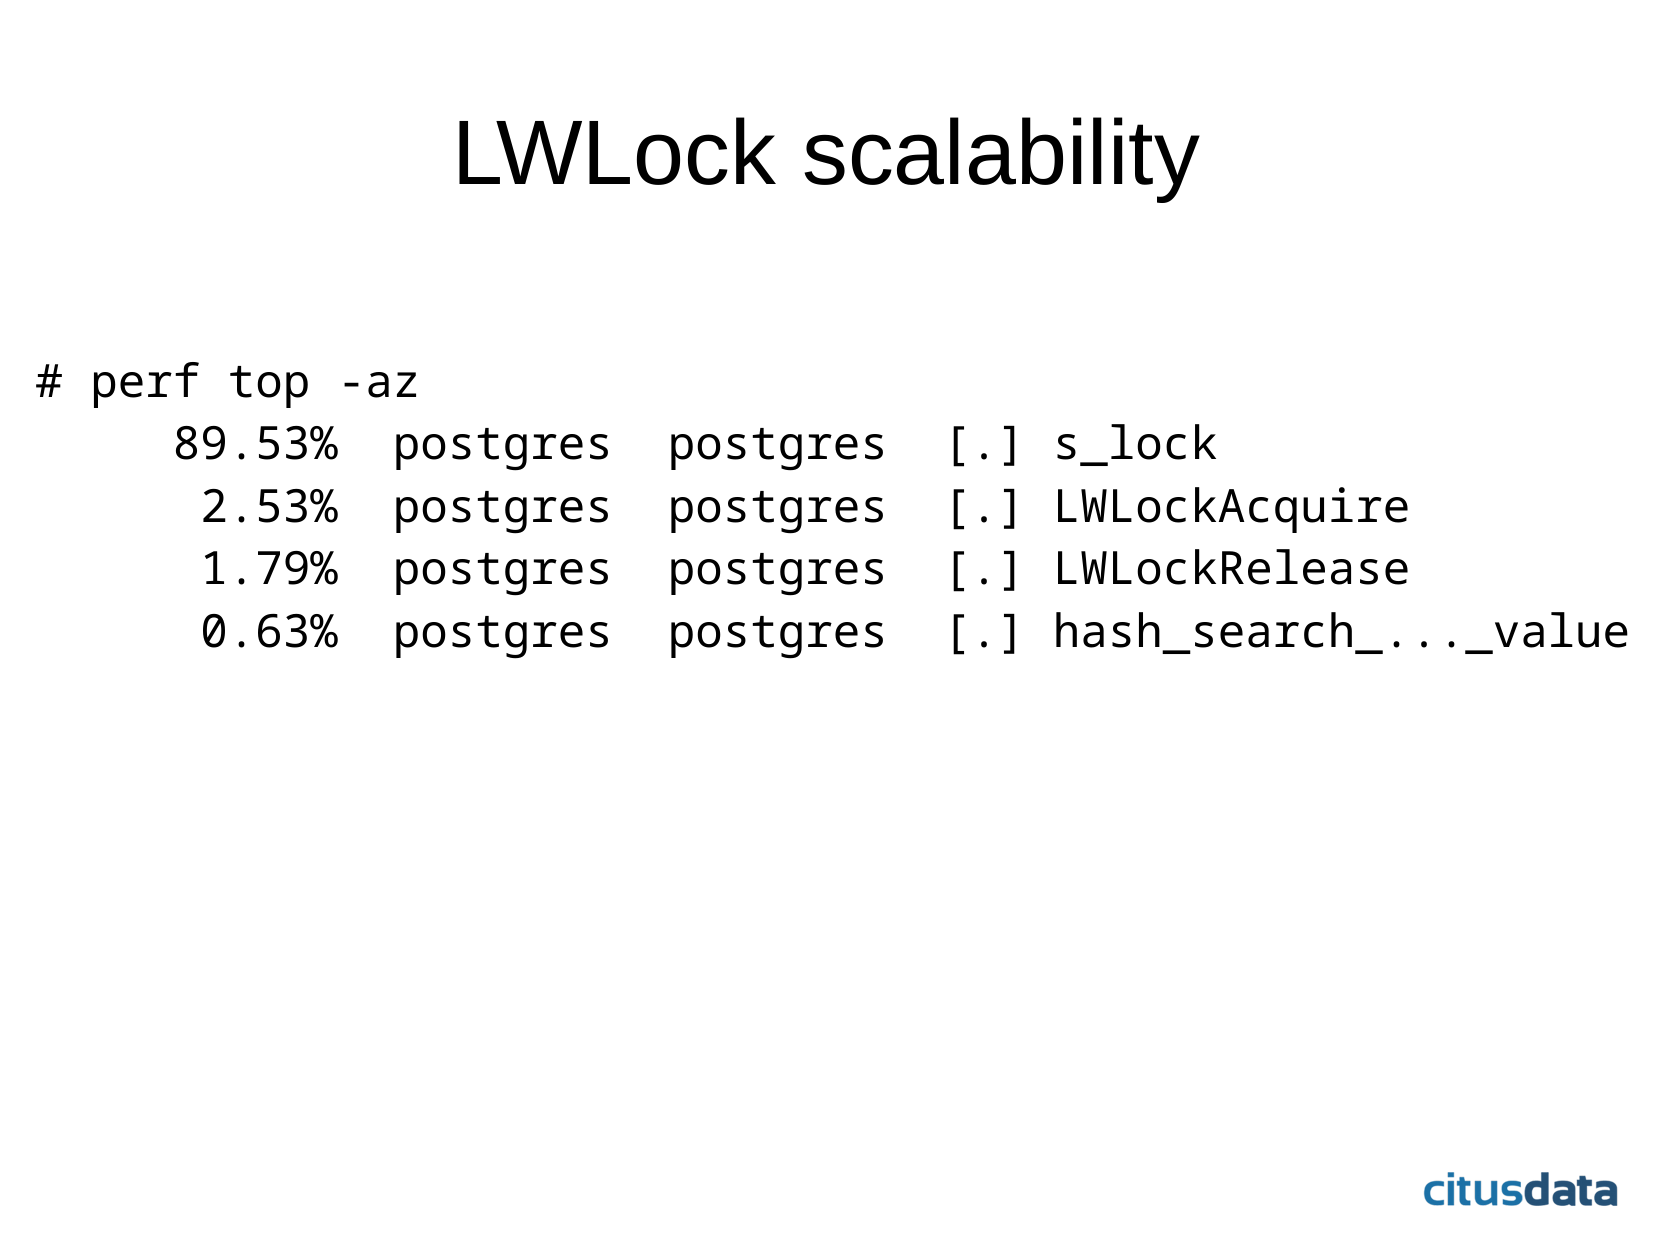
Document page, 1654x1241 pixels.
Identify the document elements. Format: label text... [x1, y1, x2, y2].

title LWLock scalability [82, 49, 1571, 257]
picture [1420, 1167, 1622, 1209]
text_box # perf top -az 89.53% postgres postgres [.] s_lock 2.53% postgres postgres [.] LWLockAcquire 1.79% postgres postgres [.] LWLockRelease 0.63% postgres postgres [.] hash_search_..._value [20, 340, 1651, 710]
